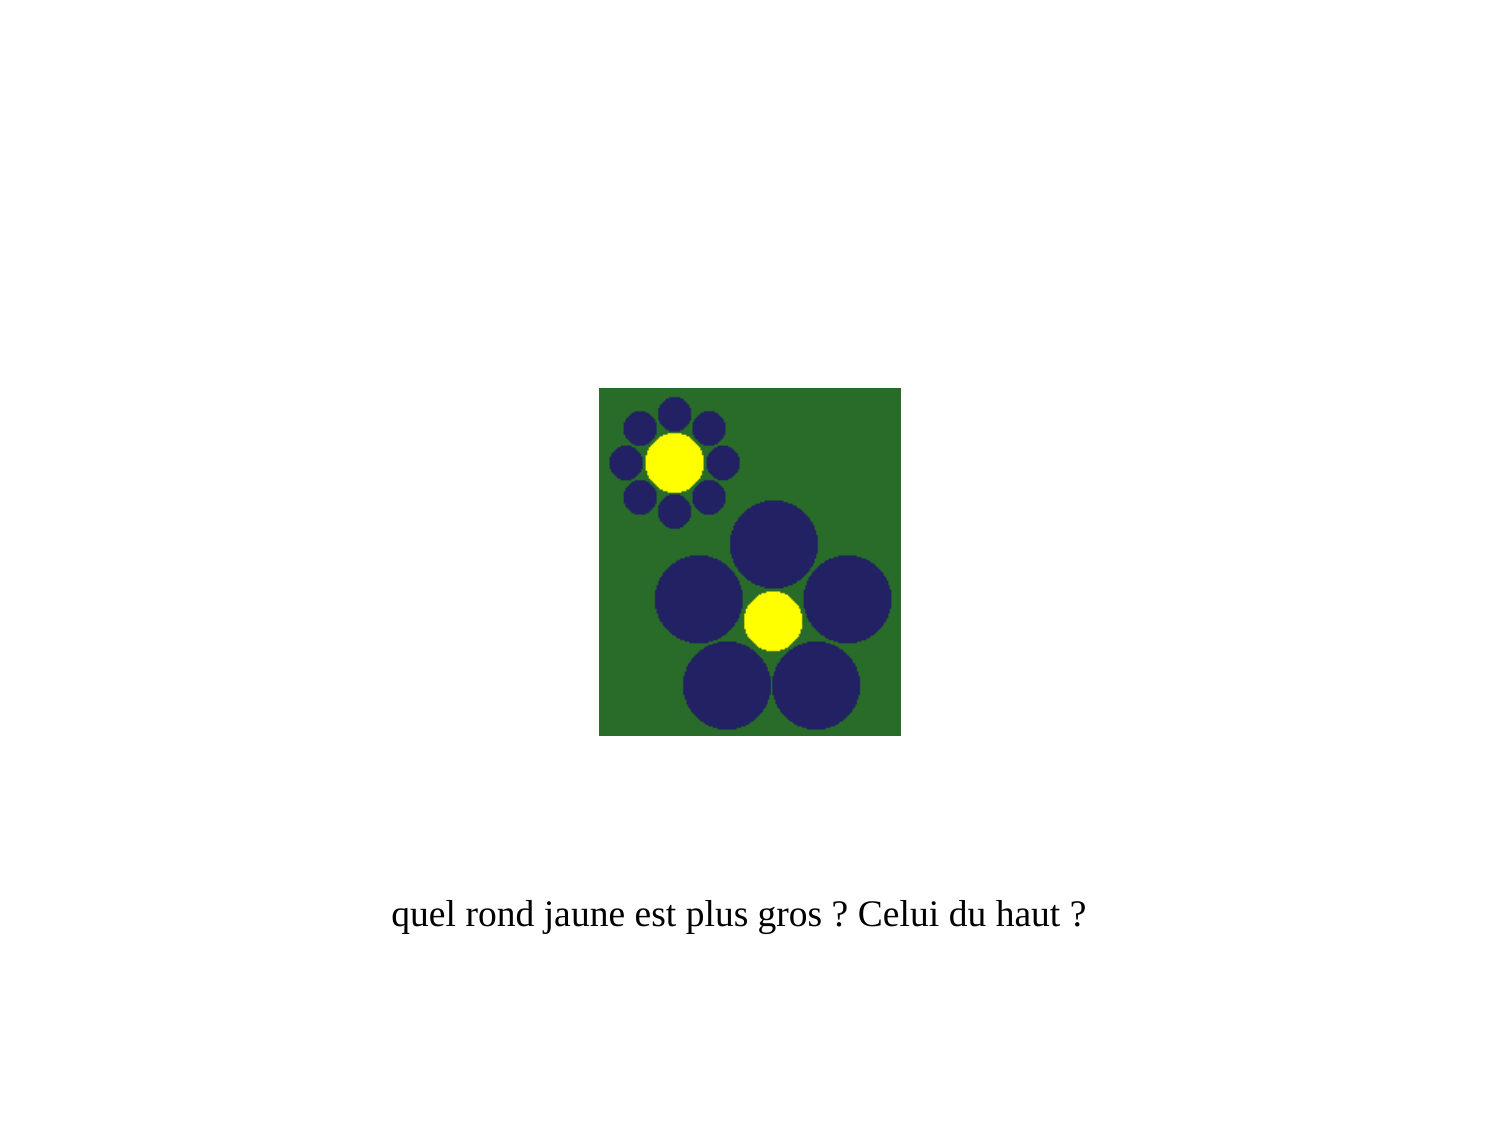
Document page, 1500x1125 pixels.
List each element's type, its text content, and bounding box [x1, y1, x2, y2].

picture [599, 388, 901, 736]
text_box quel rond jaune est plus gros ? Celui du haut ? [376, 881, 1112, 942]
